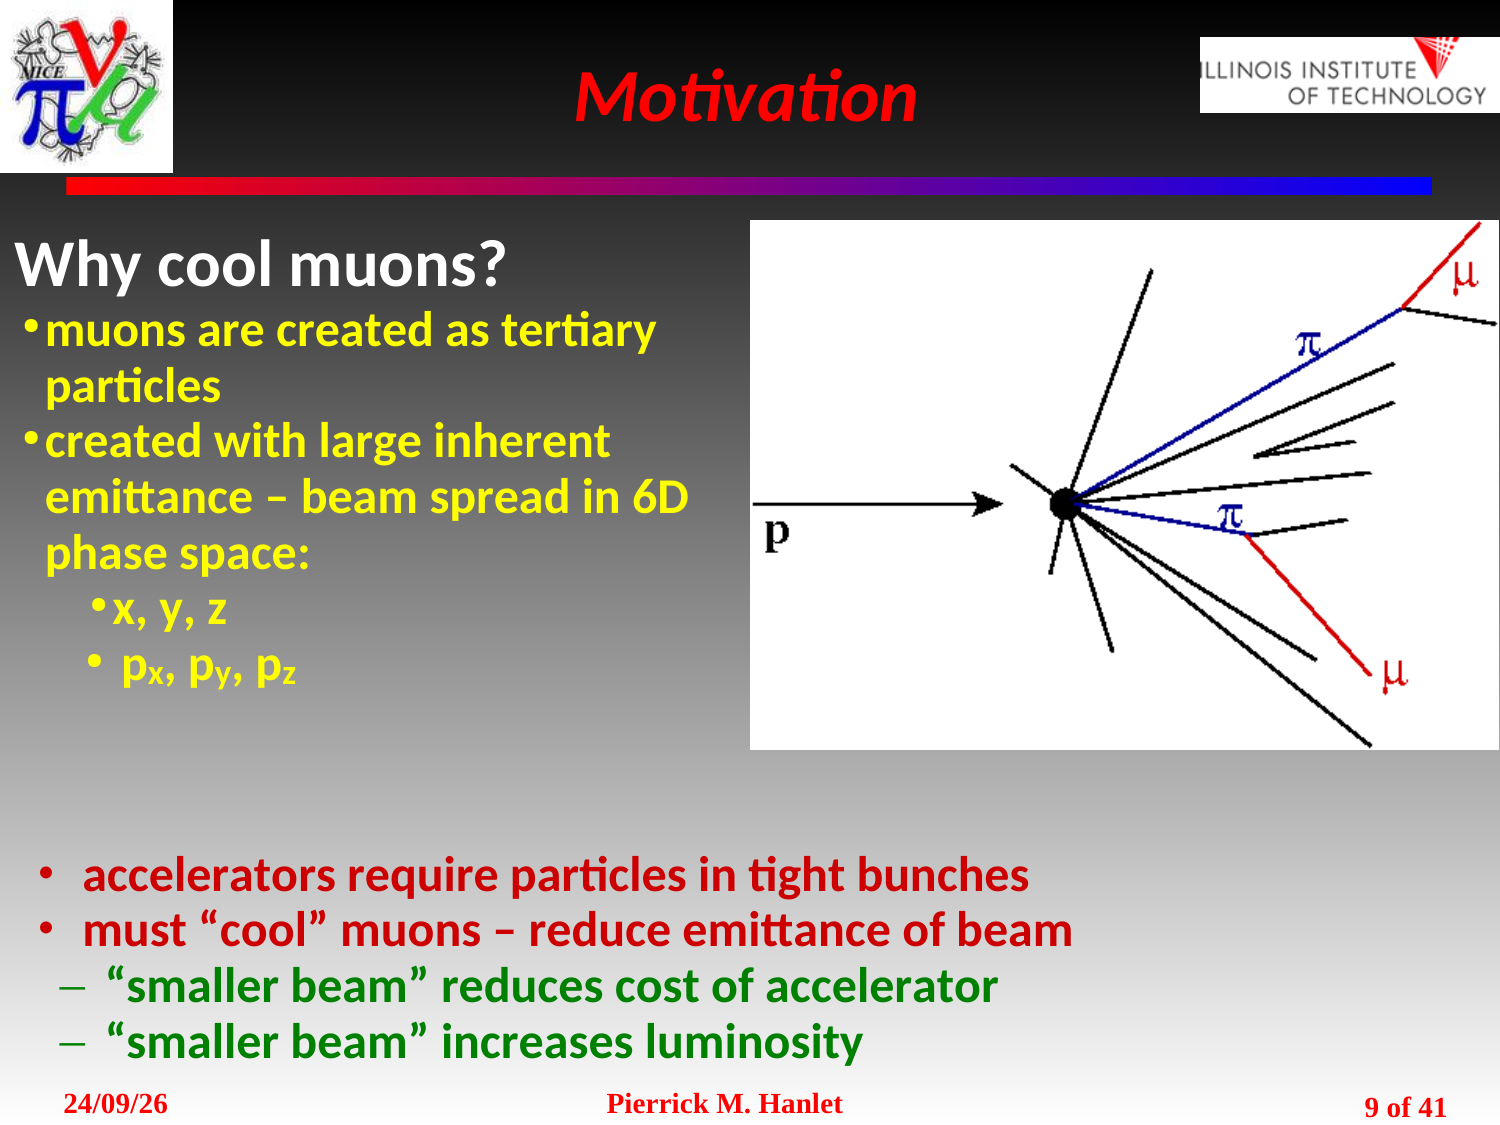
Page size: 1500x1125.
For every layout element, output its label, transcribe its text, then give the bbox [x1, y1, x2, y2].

picture [0, 0, 173, 173]
picture [750, 220, 1499, 751]
picture [1259, 37, 1500, 113]
title Motivation [234, 32, 1259, 157]
text_box accelerators require particles in tight bunches must “cool” muons – reduce emittance of beam “smaller beam” reduces cost of accelerator “smaller beam” increases luminosity [0, 839, 1500, 1077]
text_box Why cool muons? muons are created as tertiary particles created with large inherent emittance – beam spread in 6D phase space: x, y, z px, py, pz [0, 219, 751, 700]
